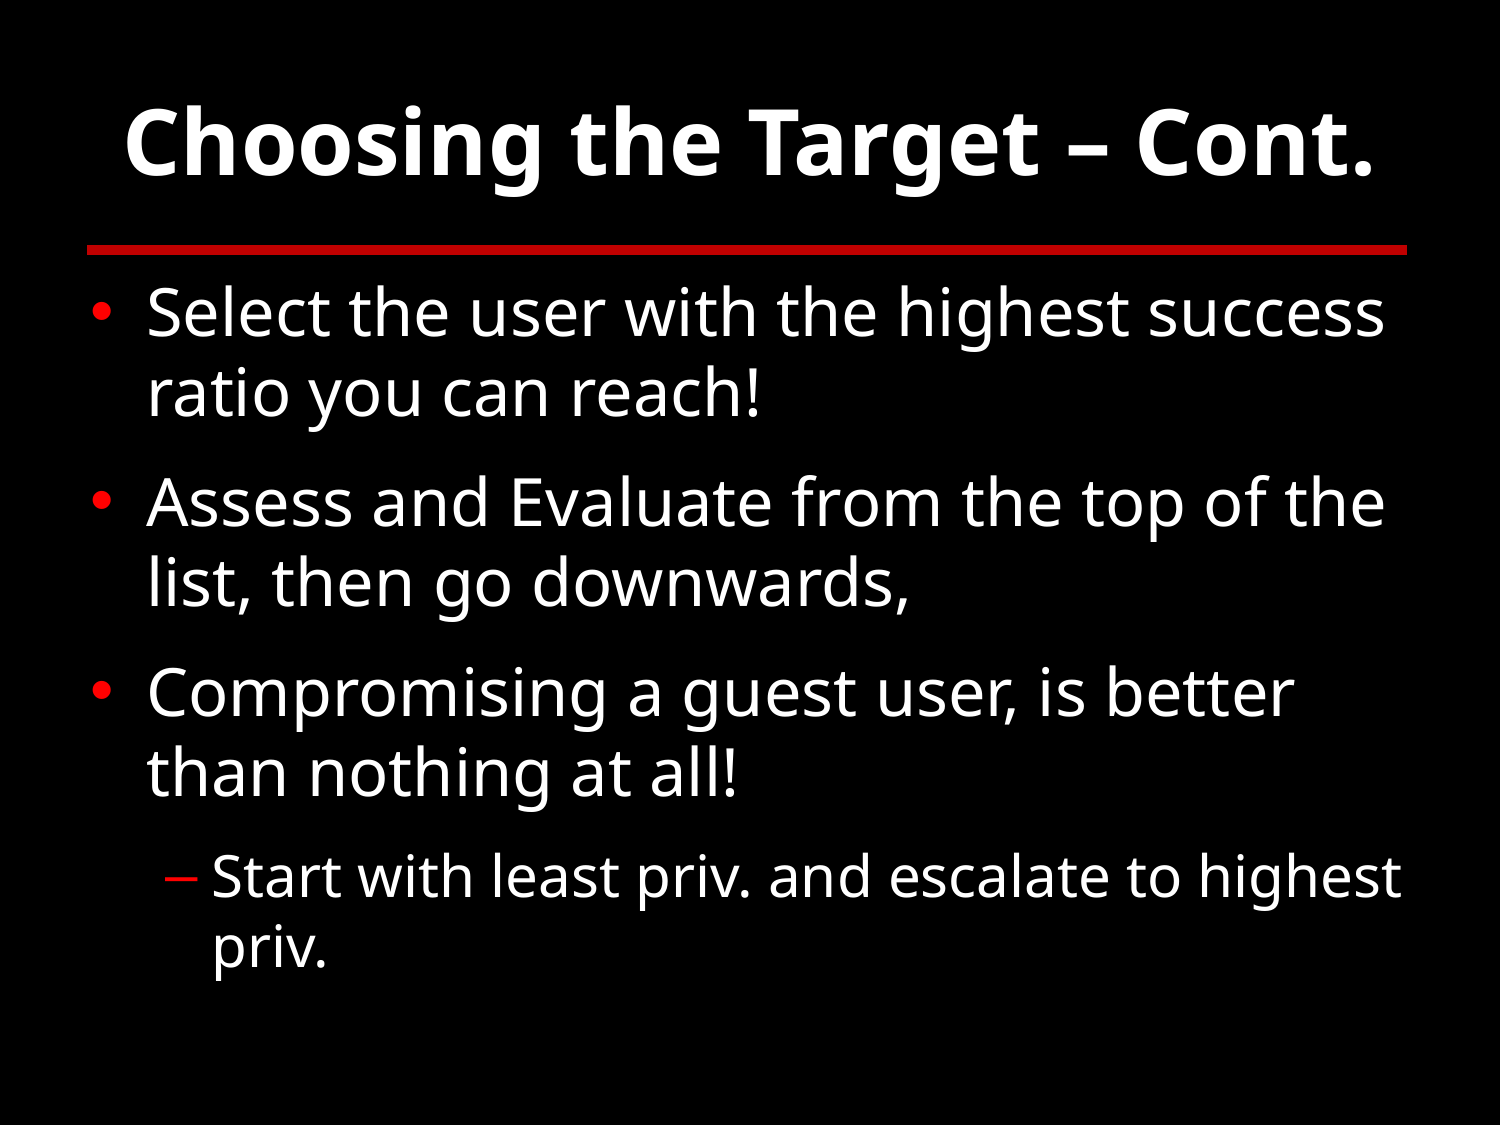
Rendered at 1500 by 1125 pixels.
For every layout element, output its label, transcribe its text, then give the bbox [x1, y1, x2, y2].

title Choosing the Target – Cont. [75, 45, 1425, 233]
list Select the user with the highest success ratio you can reach! Assess and Evaluate from the top of the list, then go downwards, Compromising a guest user, is better than nothing at all! Start with least priv. and escalate to highest priv. [75, 262, 1425, 1005]
